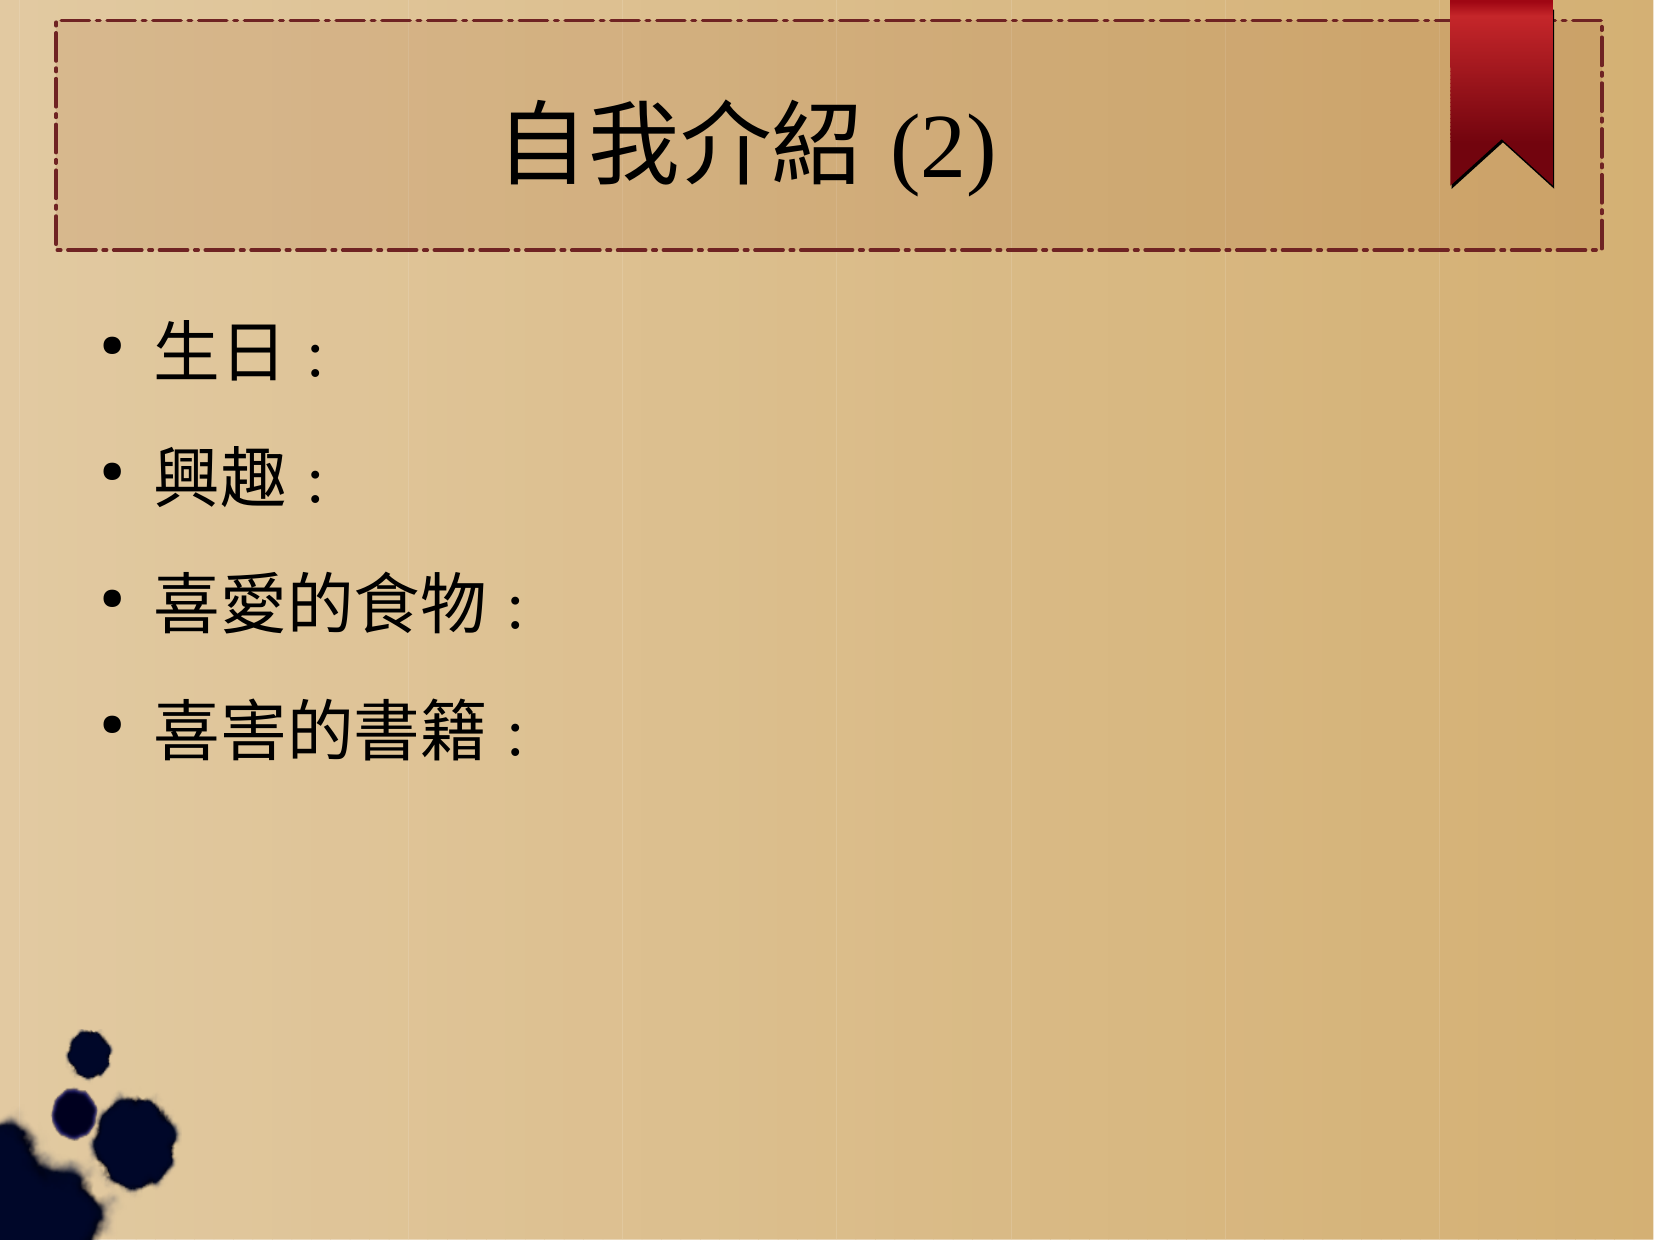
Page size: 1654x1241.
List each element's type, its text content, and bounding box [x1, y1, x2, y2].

title 自我介紹(2) [82, 47, 1412, 229]
list 生日: 興趣: 喜愛的食物: 喜害的書籍: [82, 299, 1571, 1019]
